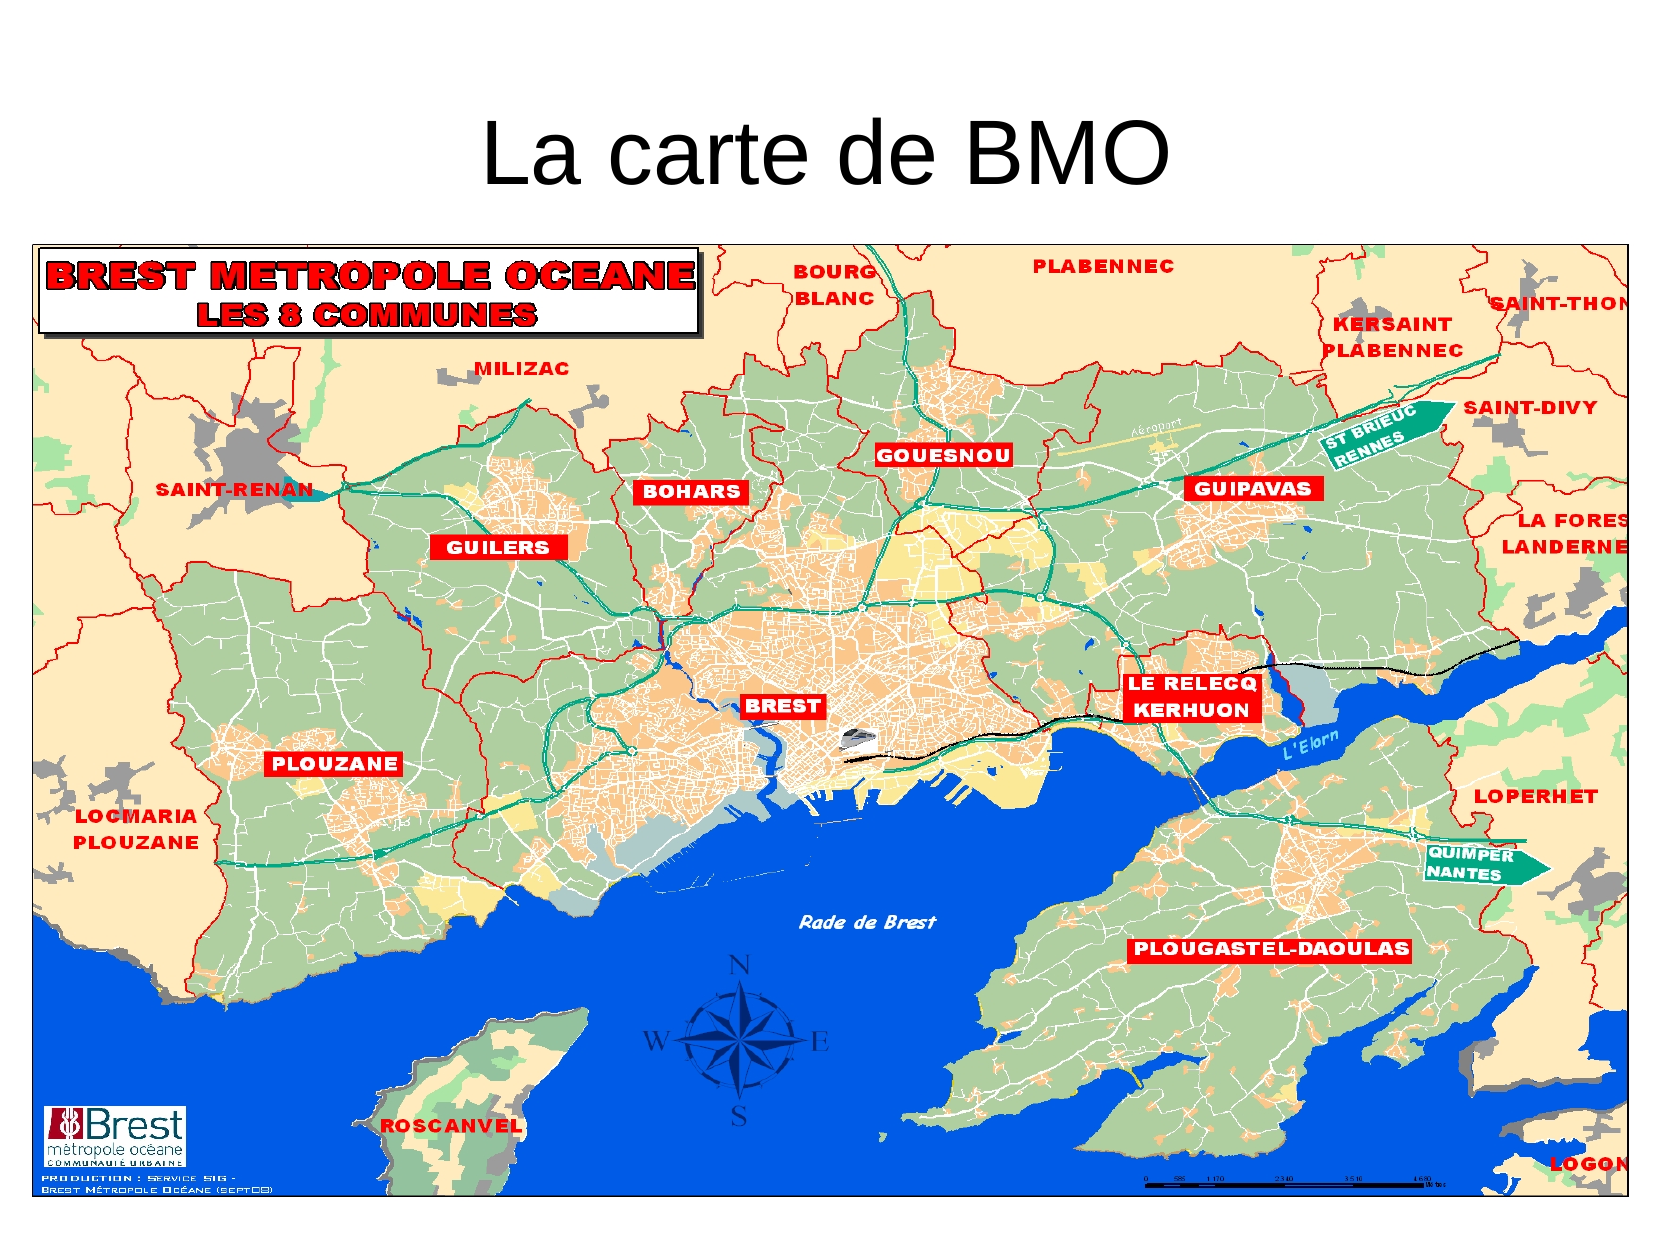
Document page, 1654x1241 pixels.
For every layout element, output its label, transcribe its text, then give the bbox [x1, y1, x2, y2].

picture [0, 206, 1653, 1234]
title La carte de BMO [82, 49, 1571, 206]
